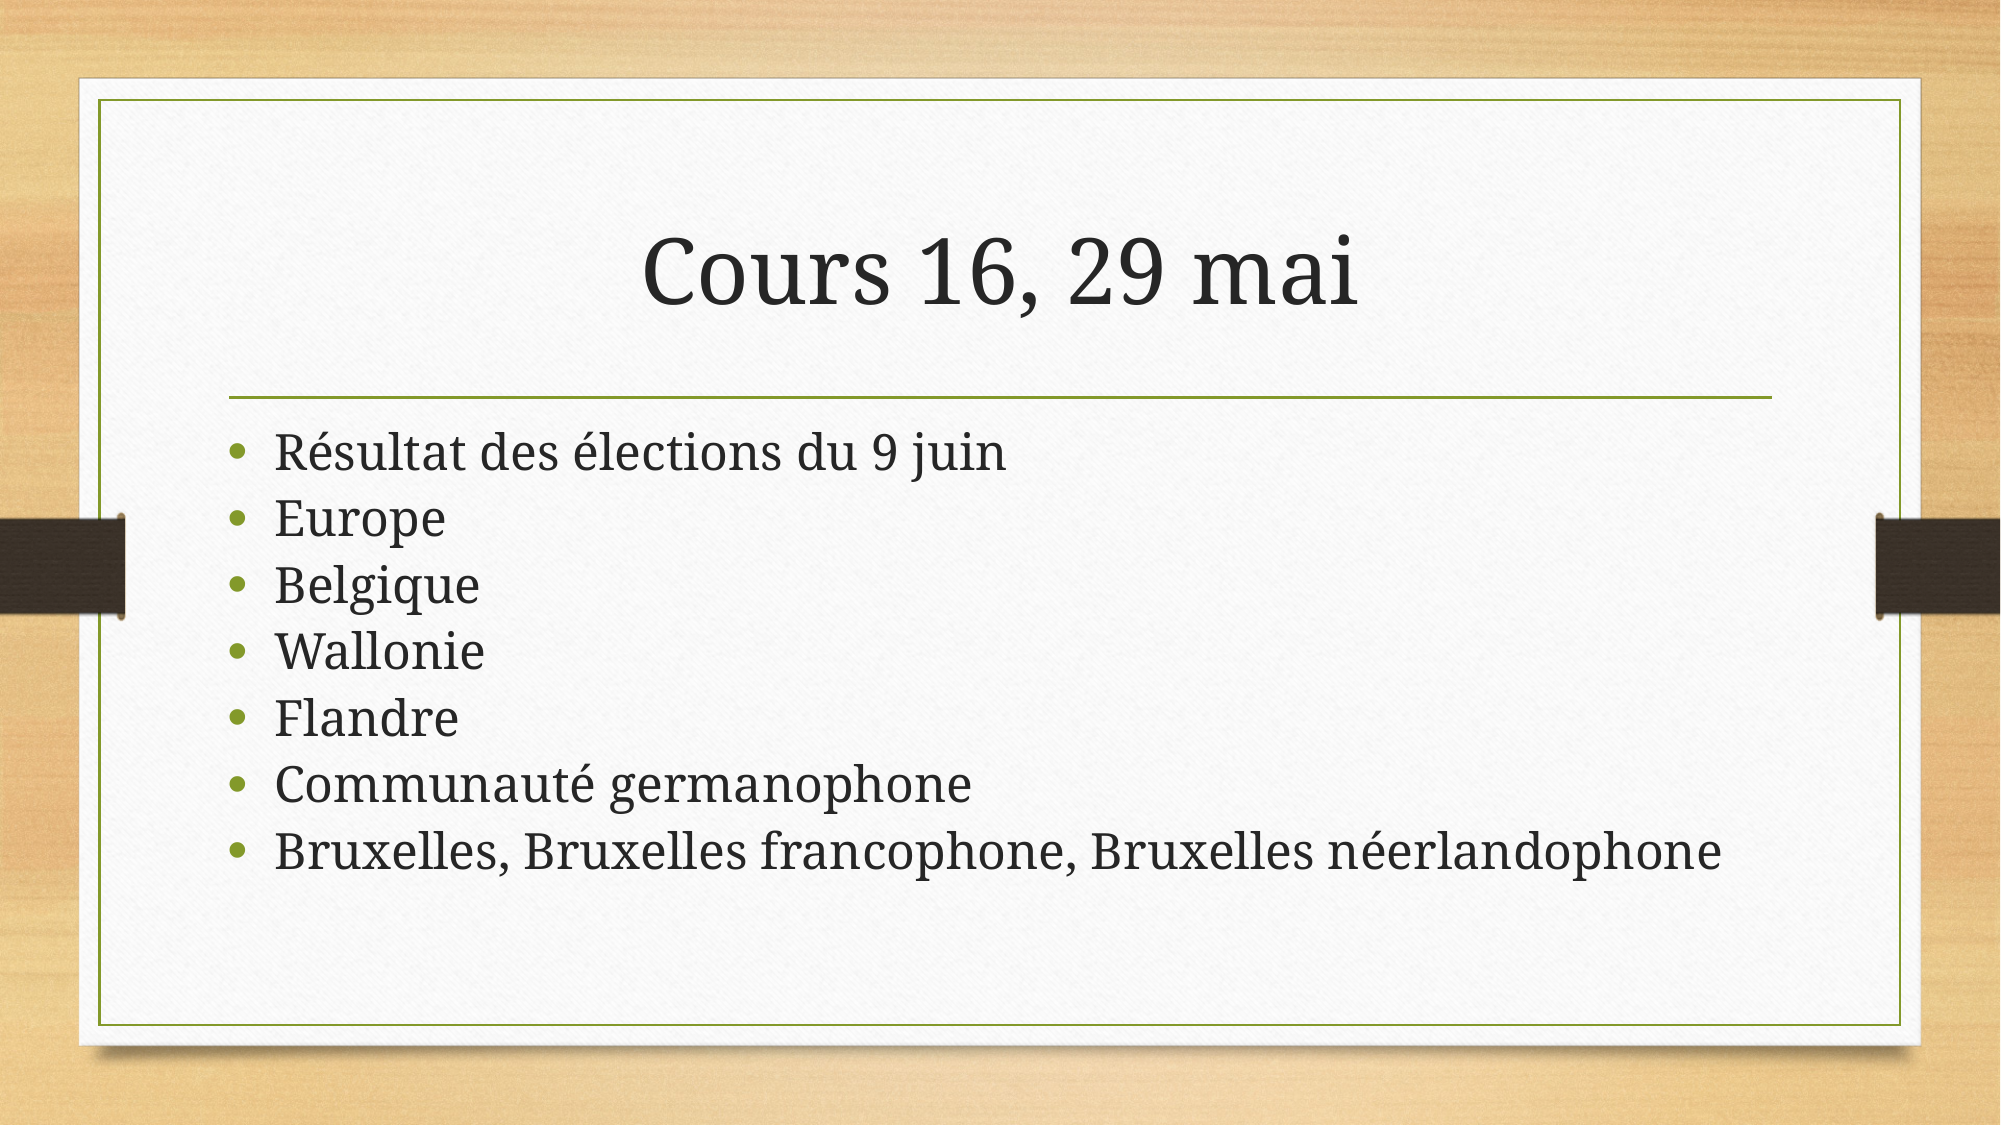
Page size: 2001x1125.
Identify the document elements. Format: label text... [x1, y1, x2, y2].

title Cours 16, 29 mai [212, 161, 1788, 376]
list Résultat des élections du 9 juin Europe Belgique Wallonie Flandre Communauté germanophone Bruxelles, Bruxelles francophone, Bruxelles néerlandophone [212, 419, 1788, 964]
